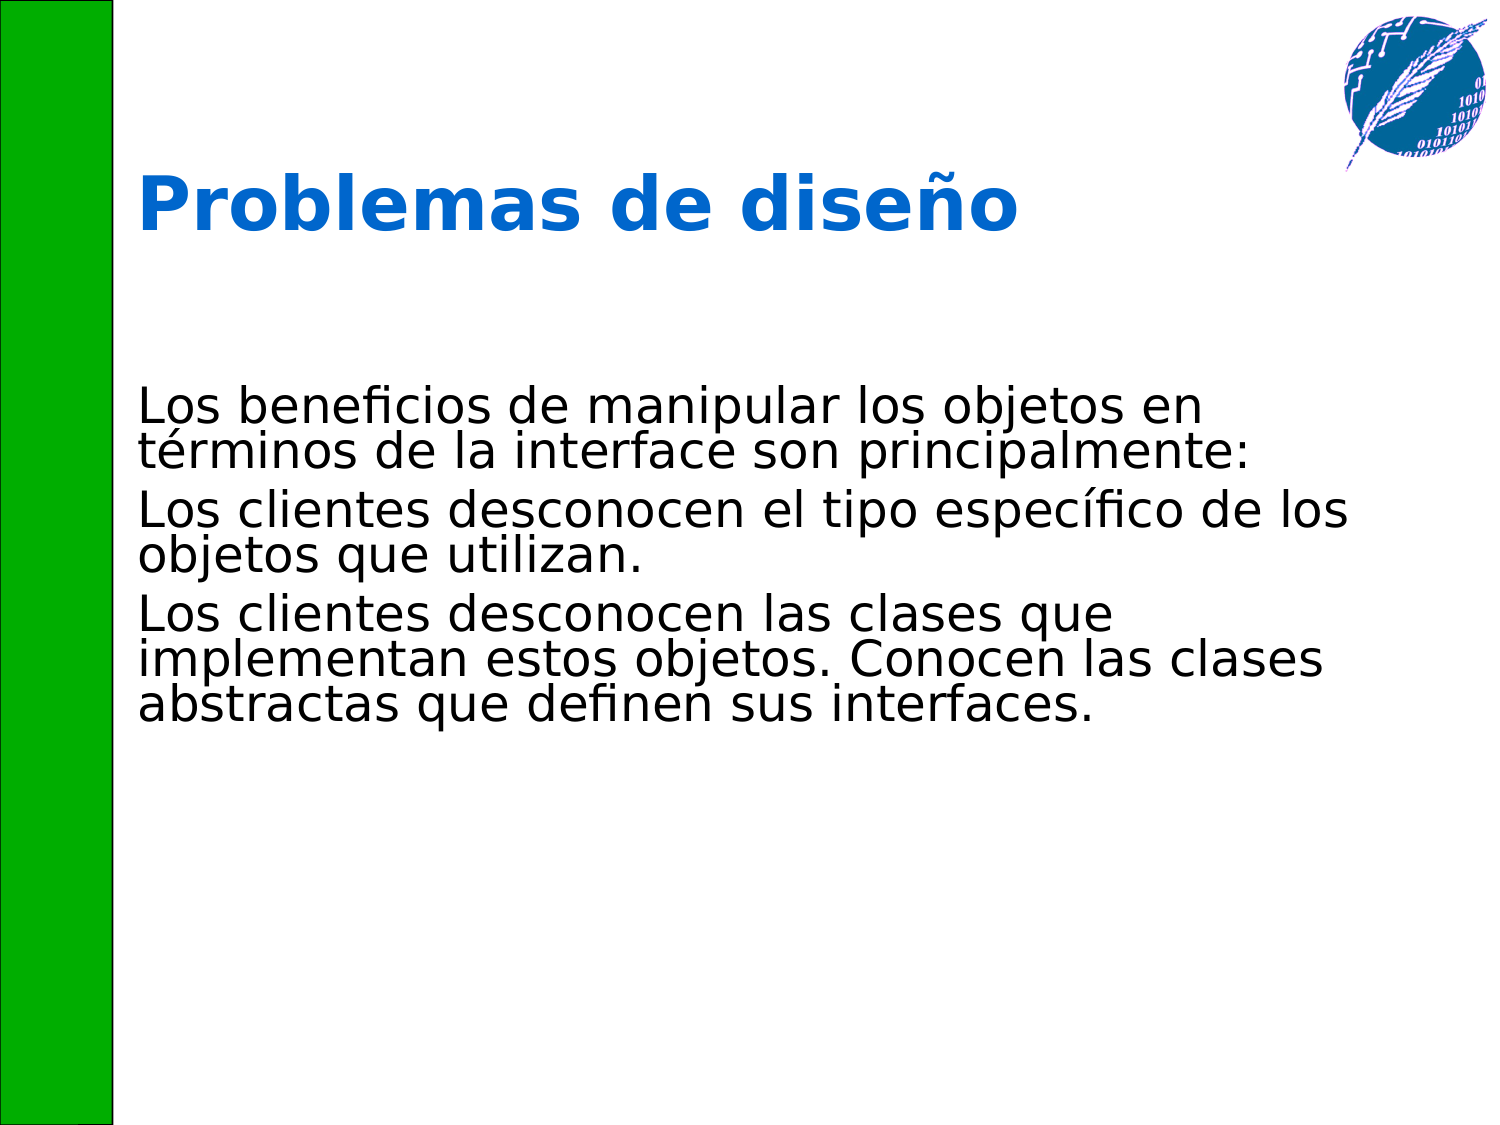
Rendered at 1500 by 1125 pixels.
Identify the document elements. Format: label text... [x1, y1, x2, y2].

list Los beneficios de manipular los objetos en términos de la interface son principalmente: Los clientes desconocen el tipo específico de los objetos que utilizan. Los clientes desconocen las clases que implementan estos objetos. Conocen las clases abstractas que definen sus interfaces. [137, 387, 1397, 1042]
title Problemas de diseño [136, 126, 1411, 299]
picture [1417, 140, 1425, 149]
picture [1341, 15, 1488, 172]
